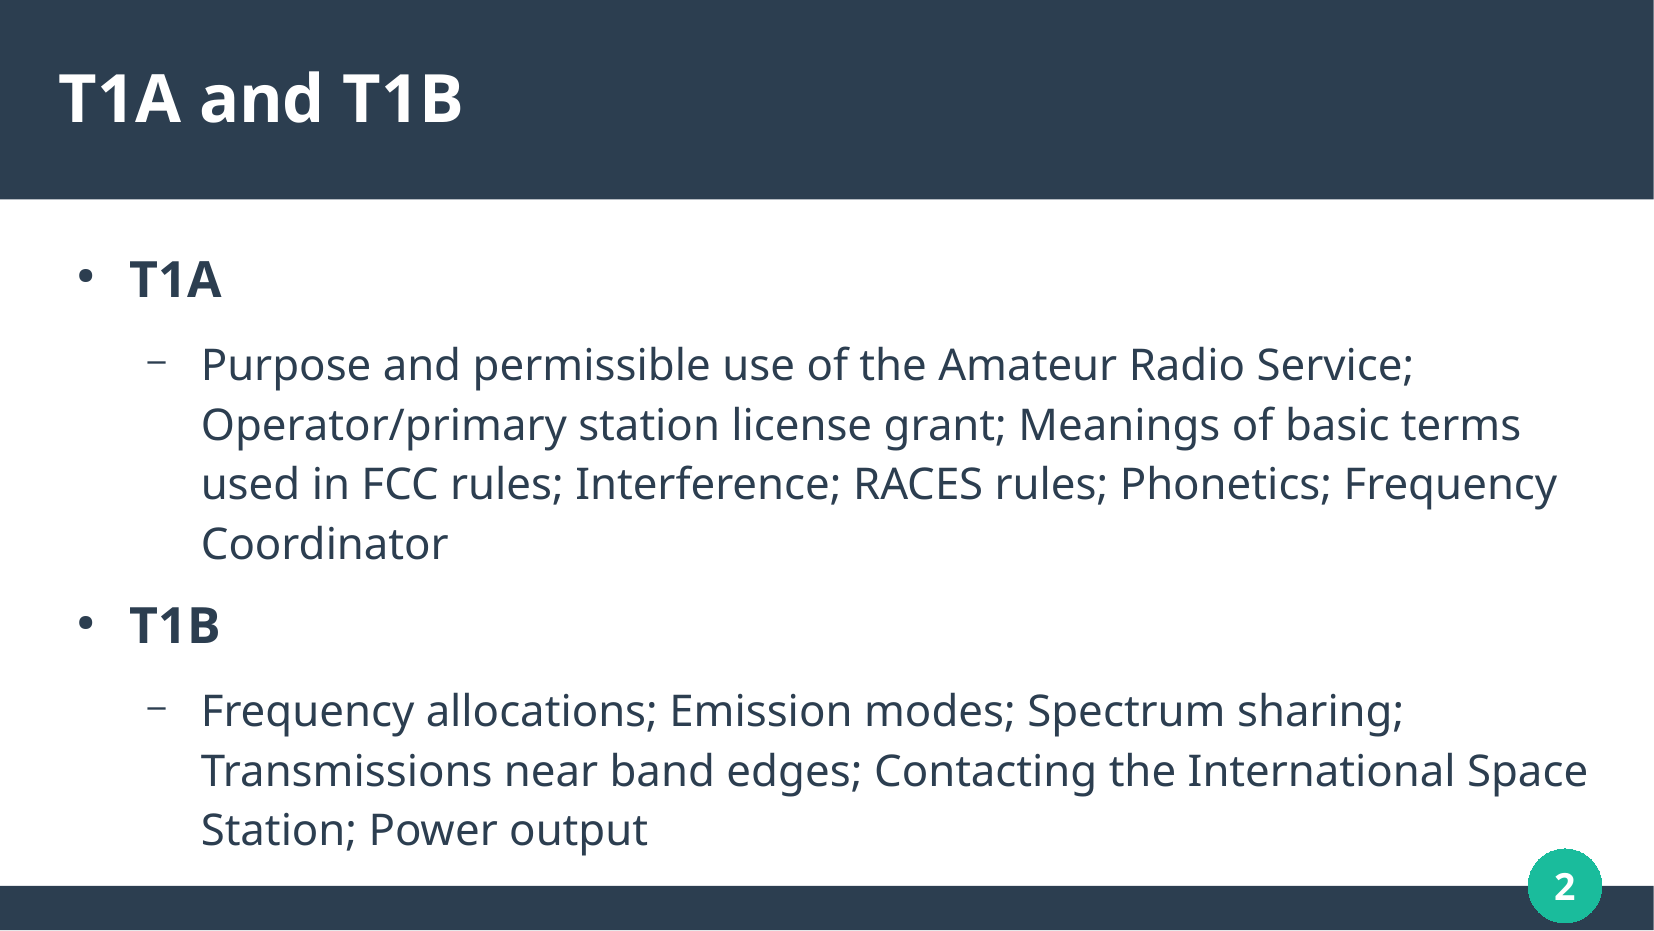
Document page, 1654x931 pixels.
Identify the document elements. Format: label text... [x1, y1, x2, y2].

title T1A and T1B [59, 37, 1595, 156]
list T1A Purpose and permissible use of the Amateur Radio Service; Operator/primary station license grant; Meanings of basic terms used in FCC rules; Interference; RACES rules; Phonetics; Frequency Coordinator T1B Frequency allocations; Emission modes; Spectrum sharing; Transmissions near band edges; Contacting the International Space Station; Power output [59, 243, 1595, 864]
